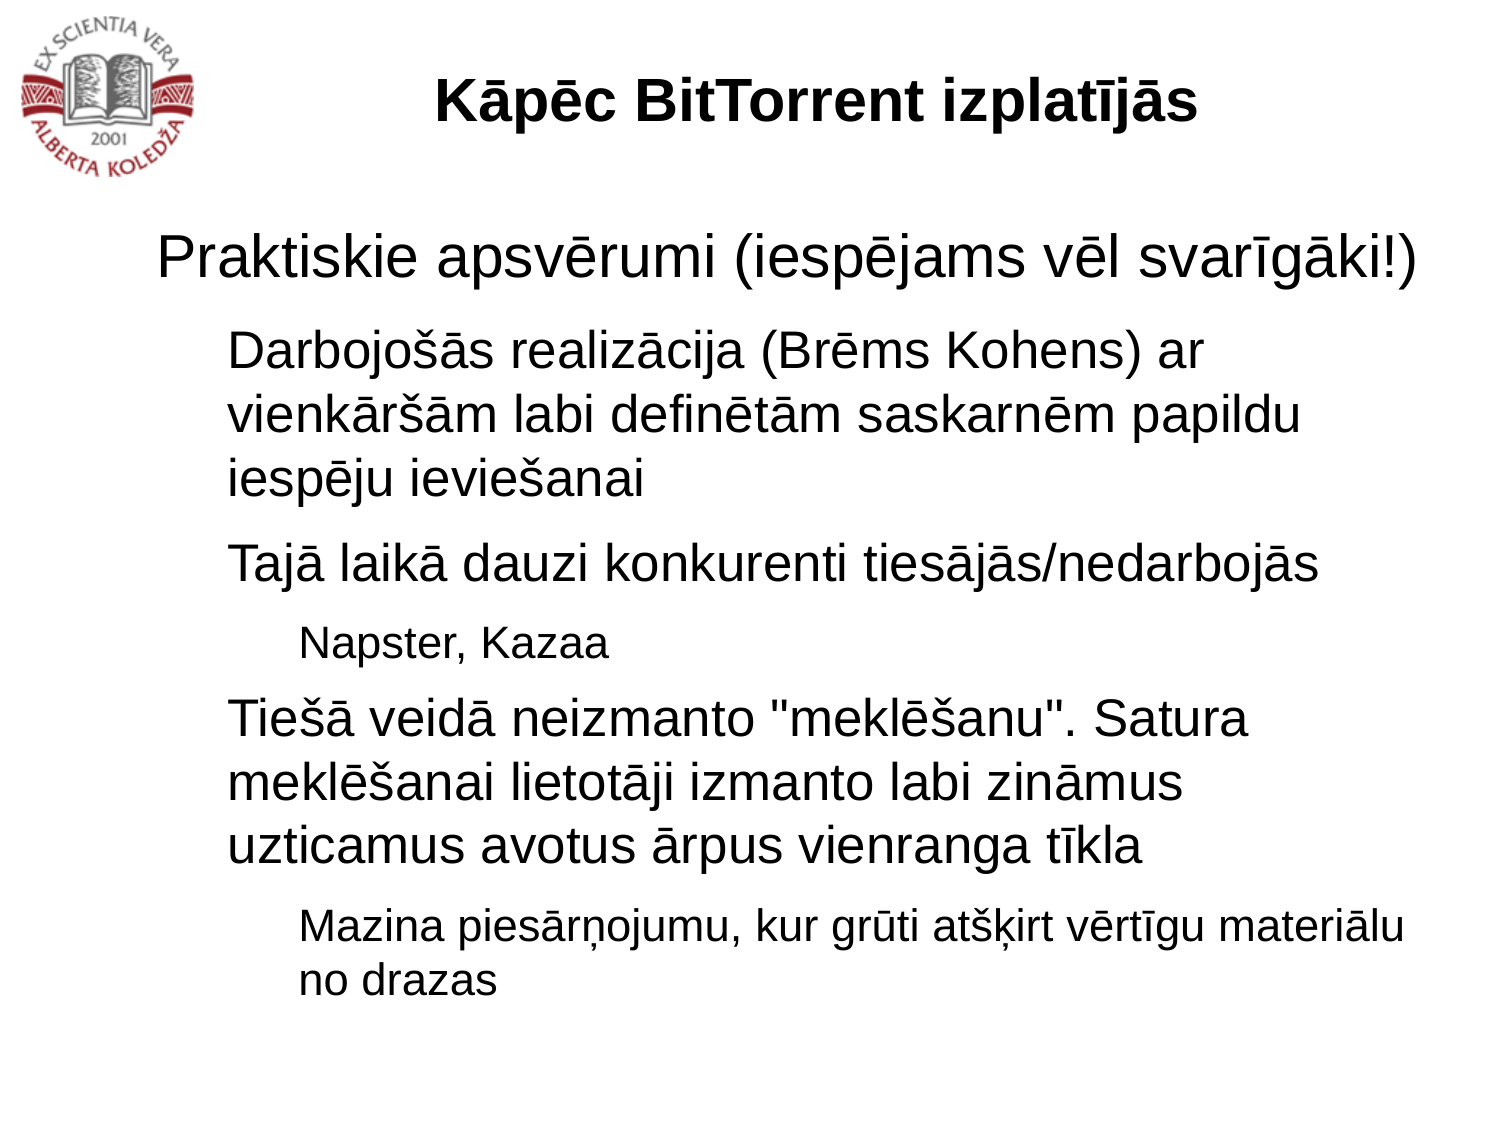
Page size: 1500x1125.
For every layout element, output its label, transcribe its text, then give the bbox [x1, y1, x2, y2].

title Kāpēc BitTorrent izplatījās [187, 44, 1425, 150]
picture [21, 16, 194, 177]
list Praktiskie apsvērumi (iespējams vēl svarīgāki!) Darbojošās realizācija (Brēms Kohens) ar vienkāršām labi definētām saskarnēm papildu iespēju ieviešanai Tajā laikā dauzi konkurenti tiesājās/nedarbojās Napster, Kazaa Tiešā veidā neizmanto "meklēšanu". Satura meklēšanai lietotāji izmanto labi zināmus uzticamus avotus ārpus vienranga tīkla Mazina piesārņojumu, kur grūti atšķirt vērtīgu materiālu no drazas [85, 216, 1436, 1035]
